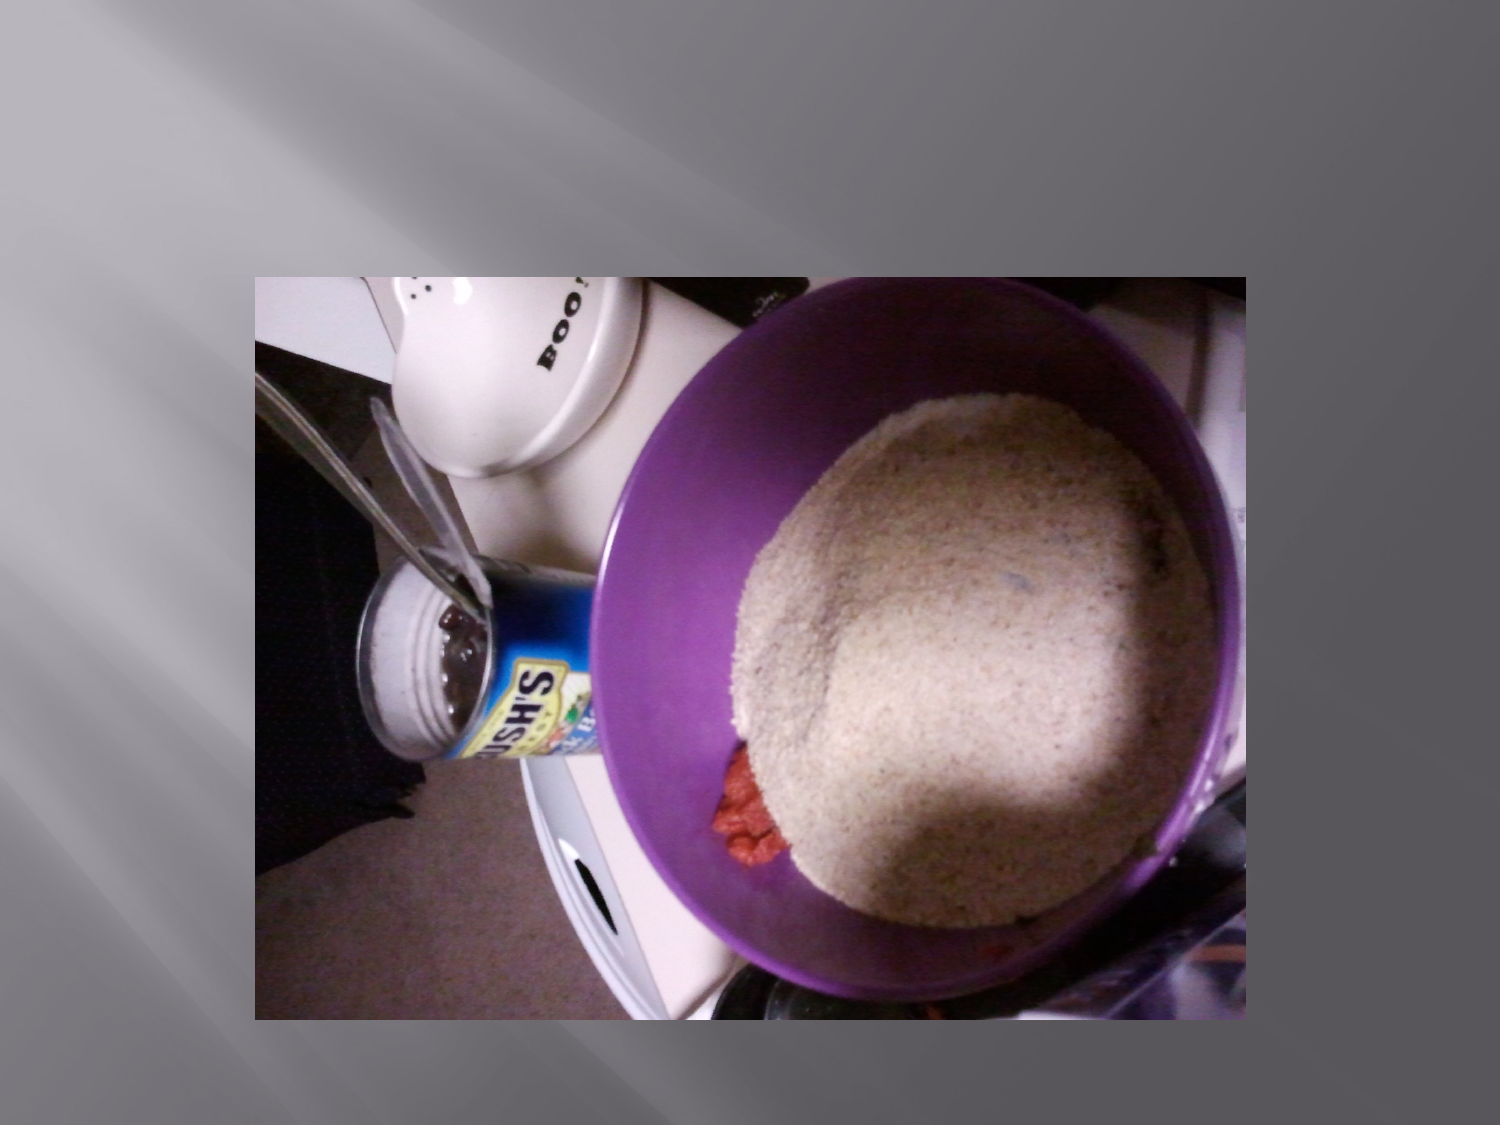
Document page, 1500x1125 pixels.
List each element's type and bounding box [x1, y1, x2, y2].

picture [255, 277, 1246, 1020]
